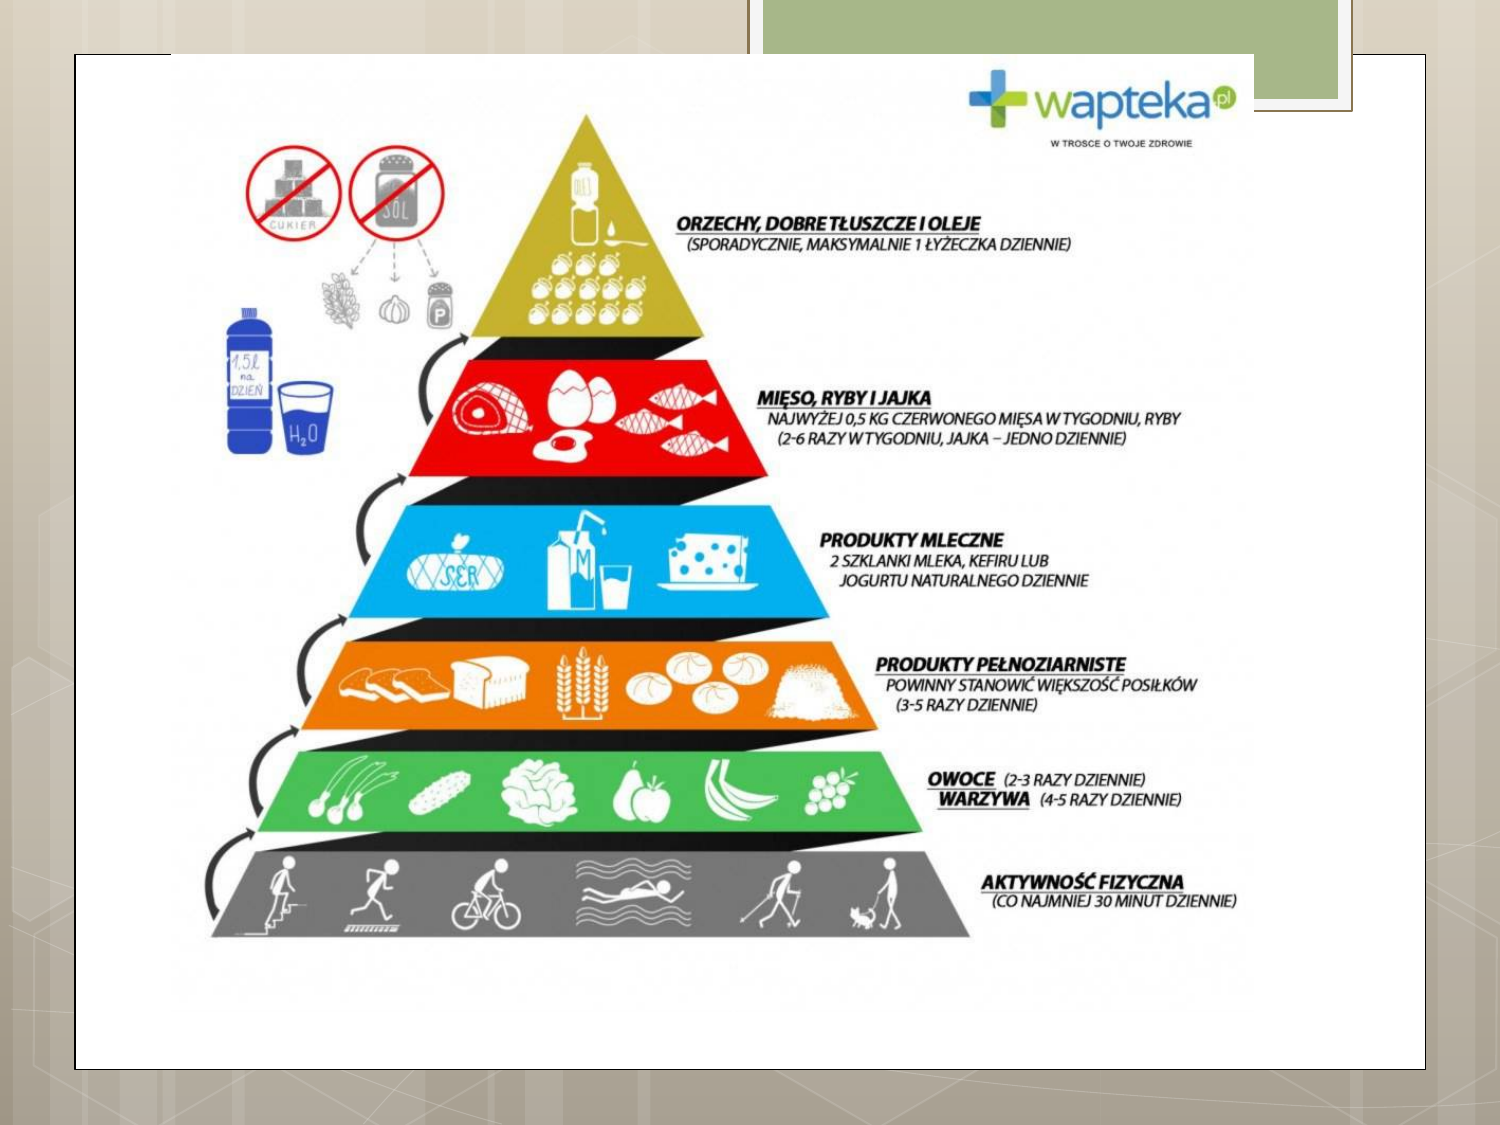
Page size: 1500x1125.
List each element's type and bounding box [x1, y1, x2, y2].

picture [171, 54, 1254, 1012]
